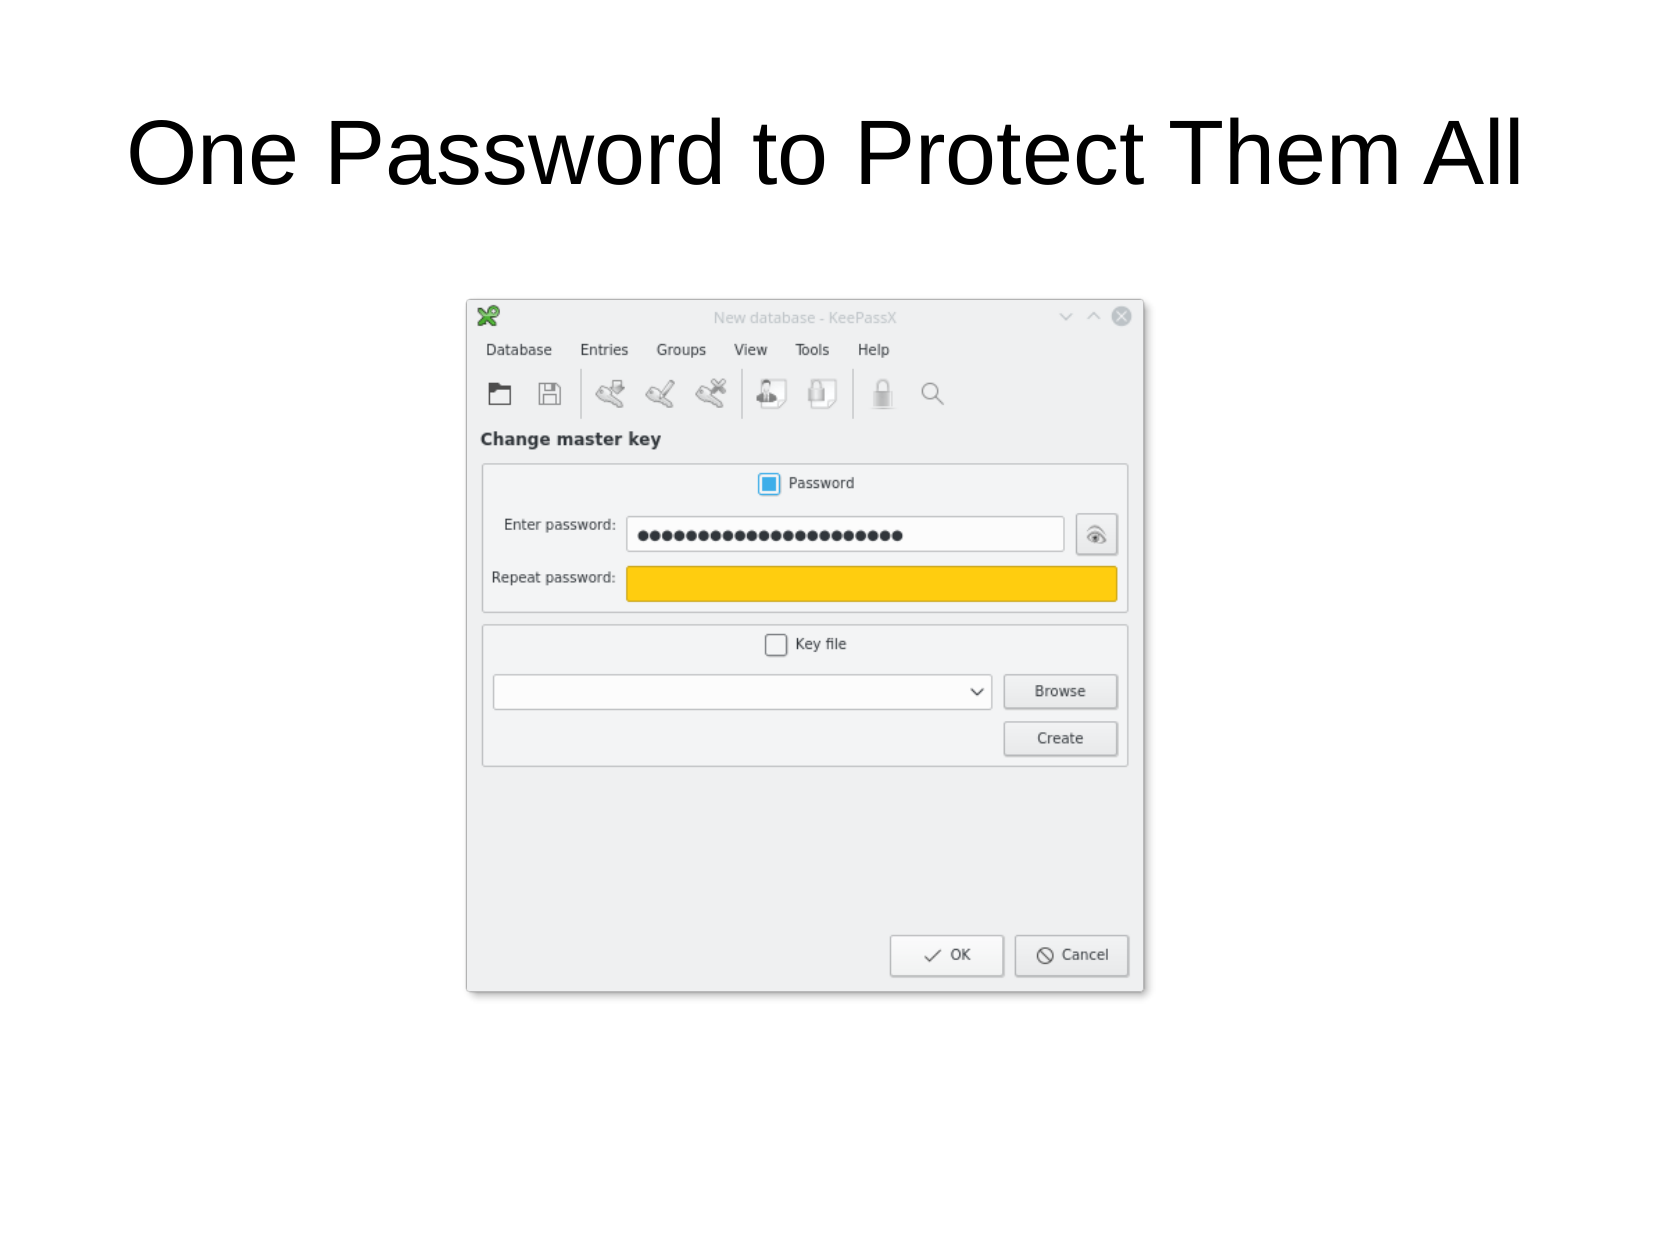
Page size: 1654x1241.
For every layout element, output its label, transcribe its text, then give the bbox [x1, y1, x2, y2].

picture [457, 290, 1162, 1010]
title One Password to Protect Them All [82, 49, 1571, 257]
